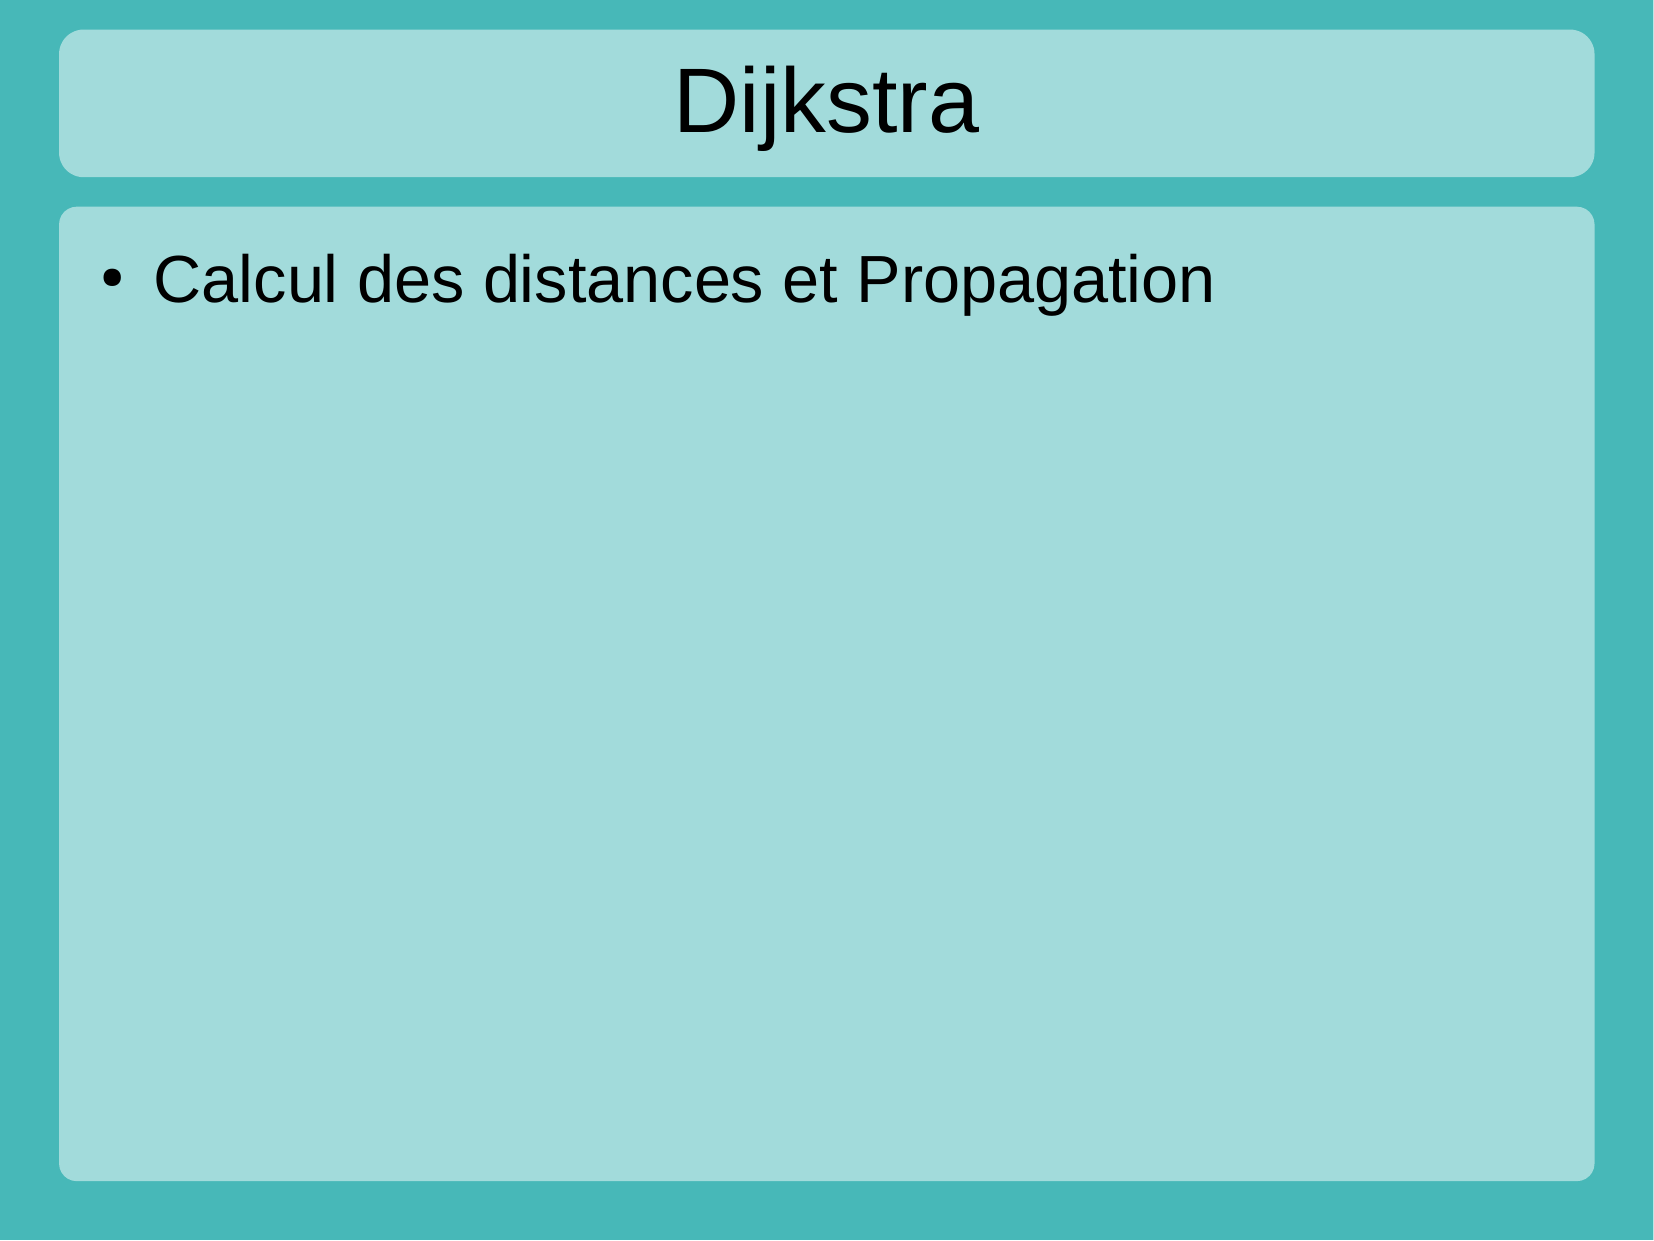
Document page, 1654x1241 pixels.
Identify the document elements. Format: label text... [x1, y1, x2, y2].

list Calcul des distances et Propagation [82, 242, 1571, 962]
title Dijkstra [0, 41, 1654, 160]
